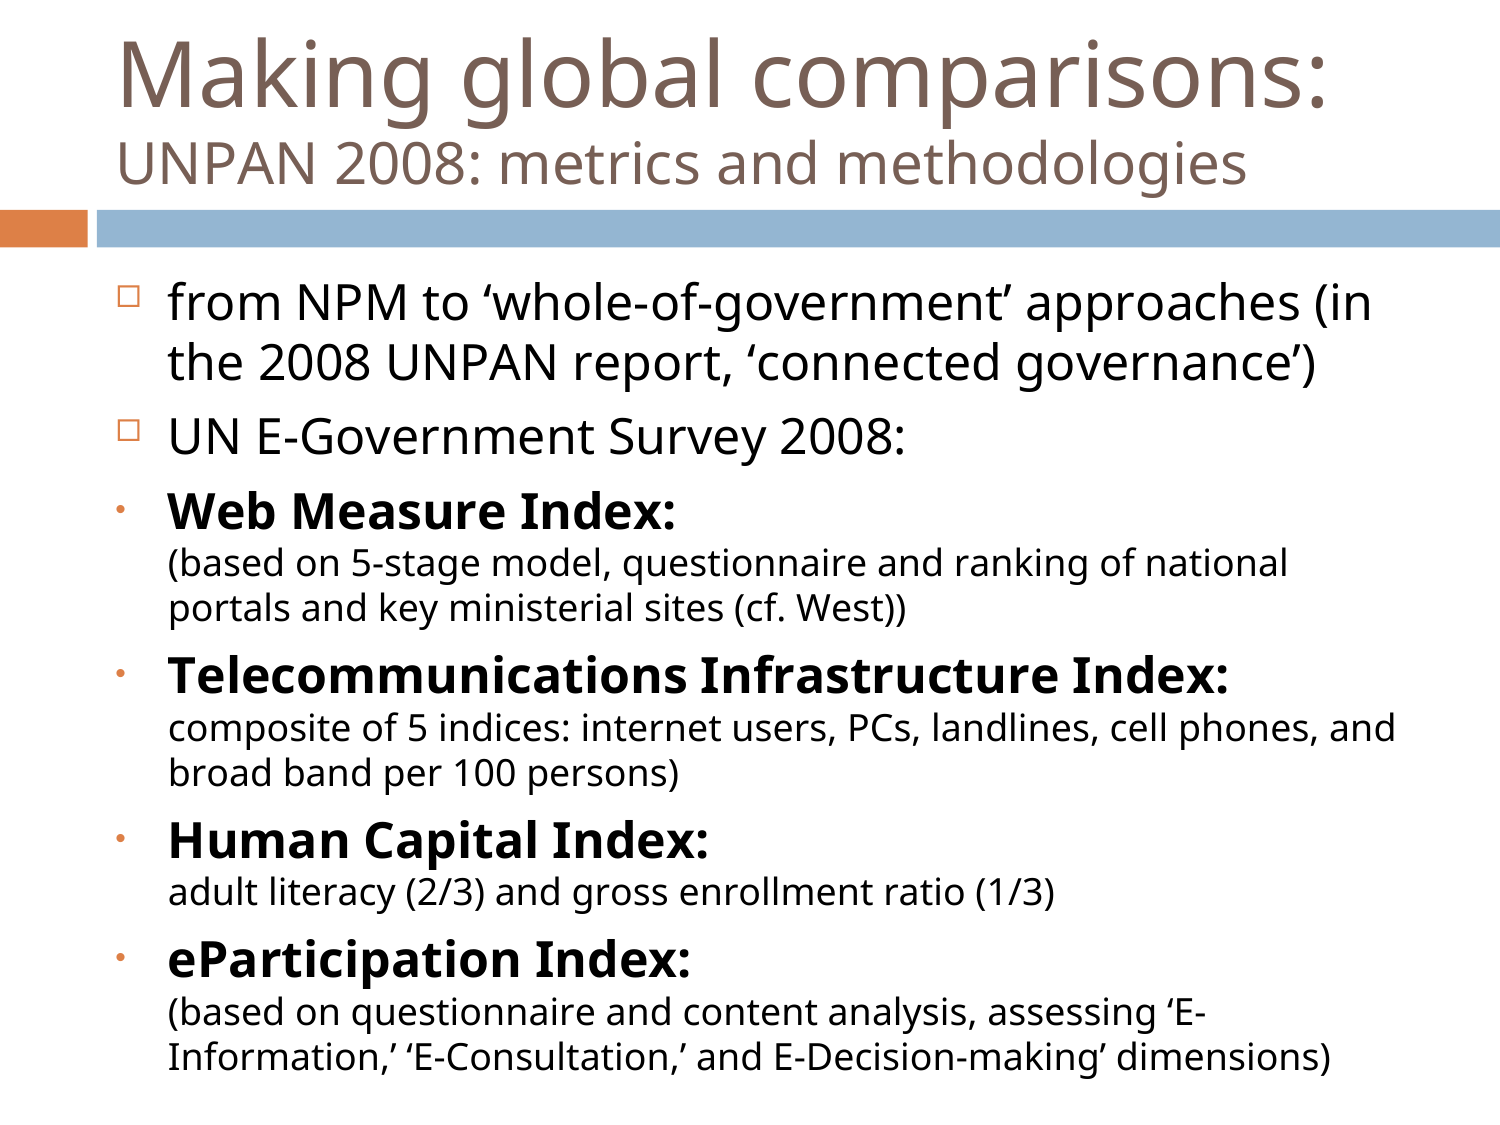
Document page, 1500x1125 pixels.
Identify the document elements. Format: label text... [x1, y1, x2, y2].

list from NPM to ‘whole-of-government’ approaches (in the 2008 UNPAN report, ‘connected governance’) UN E-Government Survey 2008: Web Measure Index: (based on 5-stage model, questionnaire and ranking of national portals and key ministerial sites (cf. West)) Telecommunications Infrastructure Index: composite of 5 indices: internet users, PCs, landlines, cell phones, and broad band per 100 persons) Human Capital Index: adult literacy (2/3) and gross enrollment ratio (1/3) eParticipation Index: (based on questionnaire and content analysis, assessing ‘E-Information,’ ‘E-Consultation,’ and E-Decision-making’ dimensions) [100, 262, 1438, 1086]
title Making global comparisons: UNPAN 2008: metrics and methodologies [100, 8, 1438, 204]
